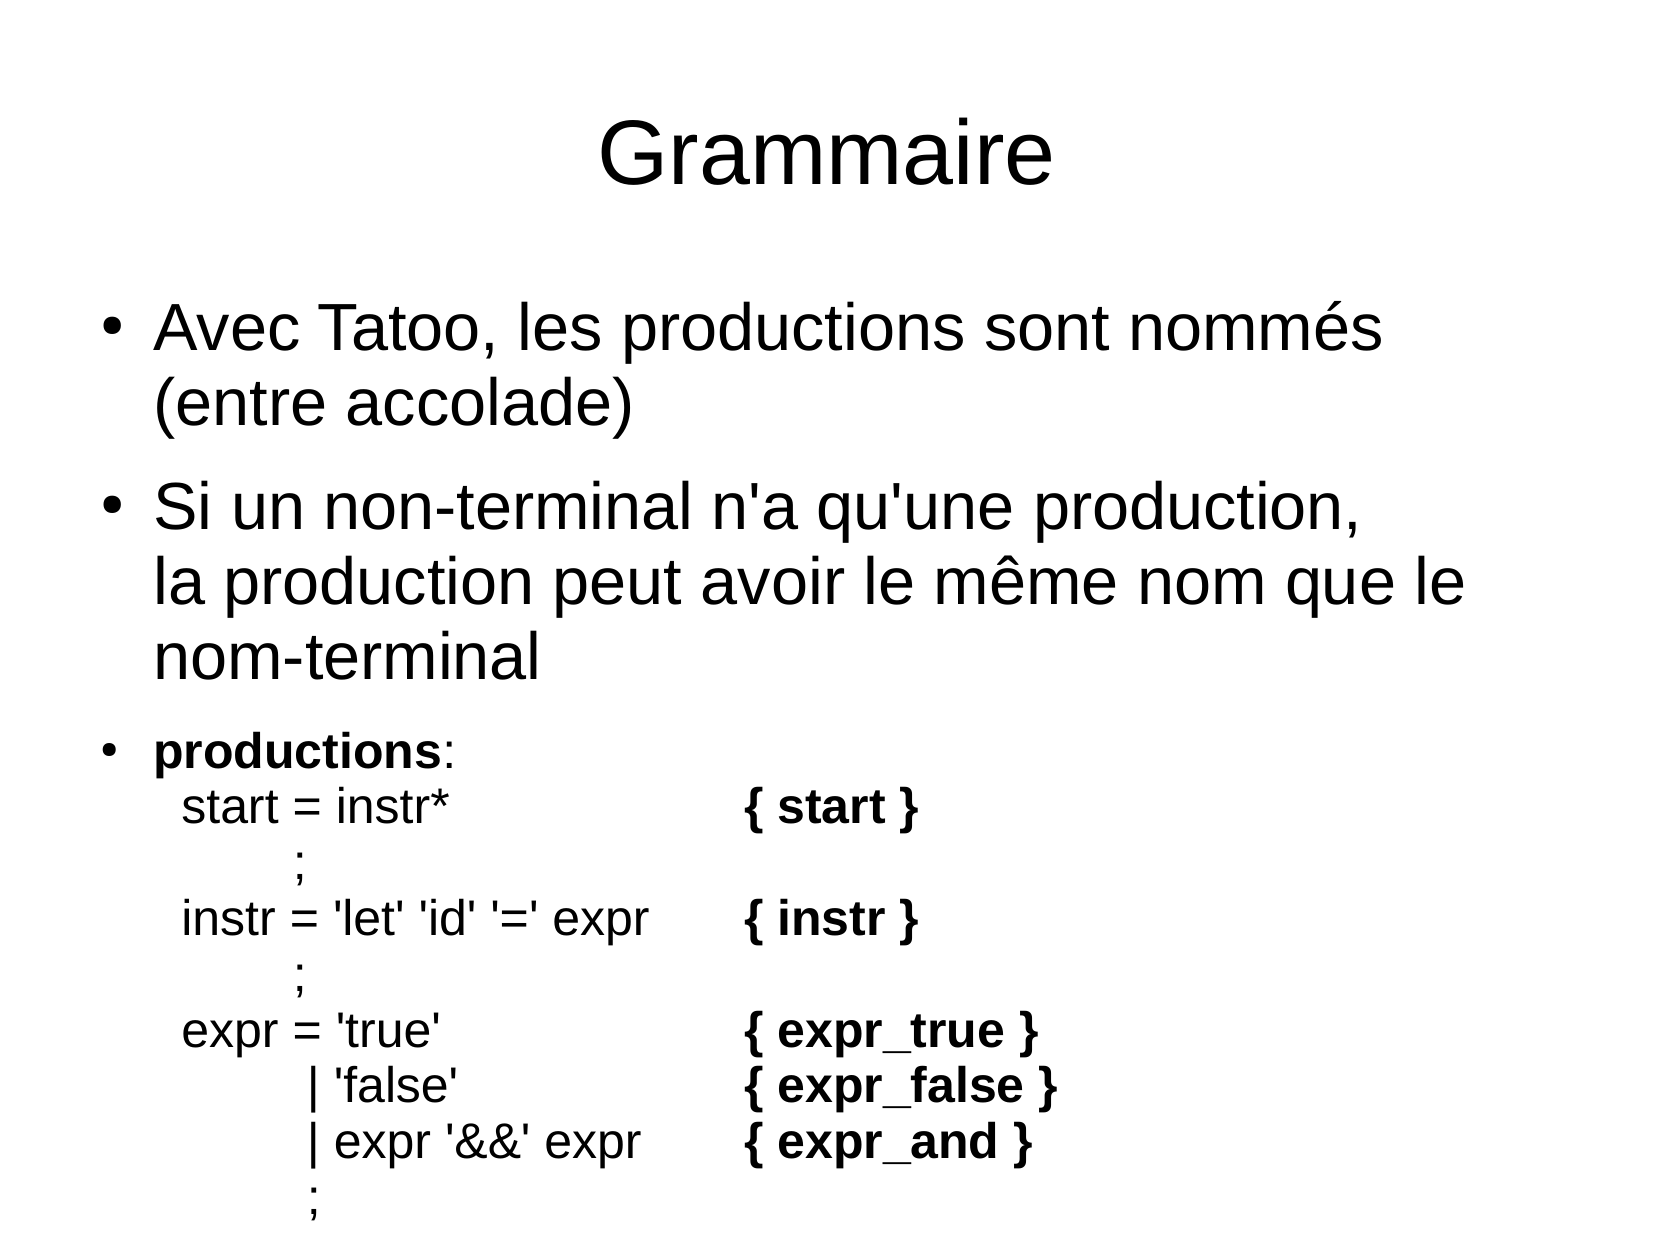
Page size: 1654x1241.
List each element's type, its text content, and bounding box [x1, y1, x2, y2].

title Grammaire [82, 56, 1571, 250]
list Avec Tatoo, les productions sont nommés (entre accolade) Si un non-terminal n'a qu'une production, la production peut avoir le même nom que le nom-terminal productions: start = instr* { start } ; instr = 'let' 'id' '=' expr { instr } ; expr = 'true' { expr_true } | 'false' { expr_false } | expr '&&' expr { expr_and } ; [82, 290, 1571, 1225]
